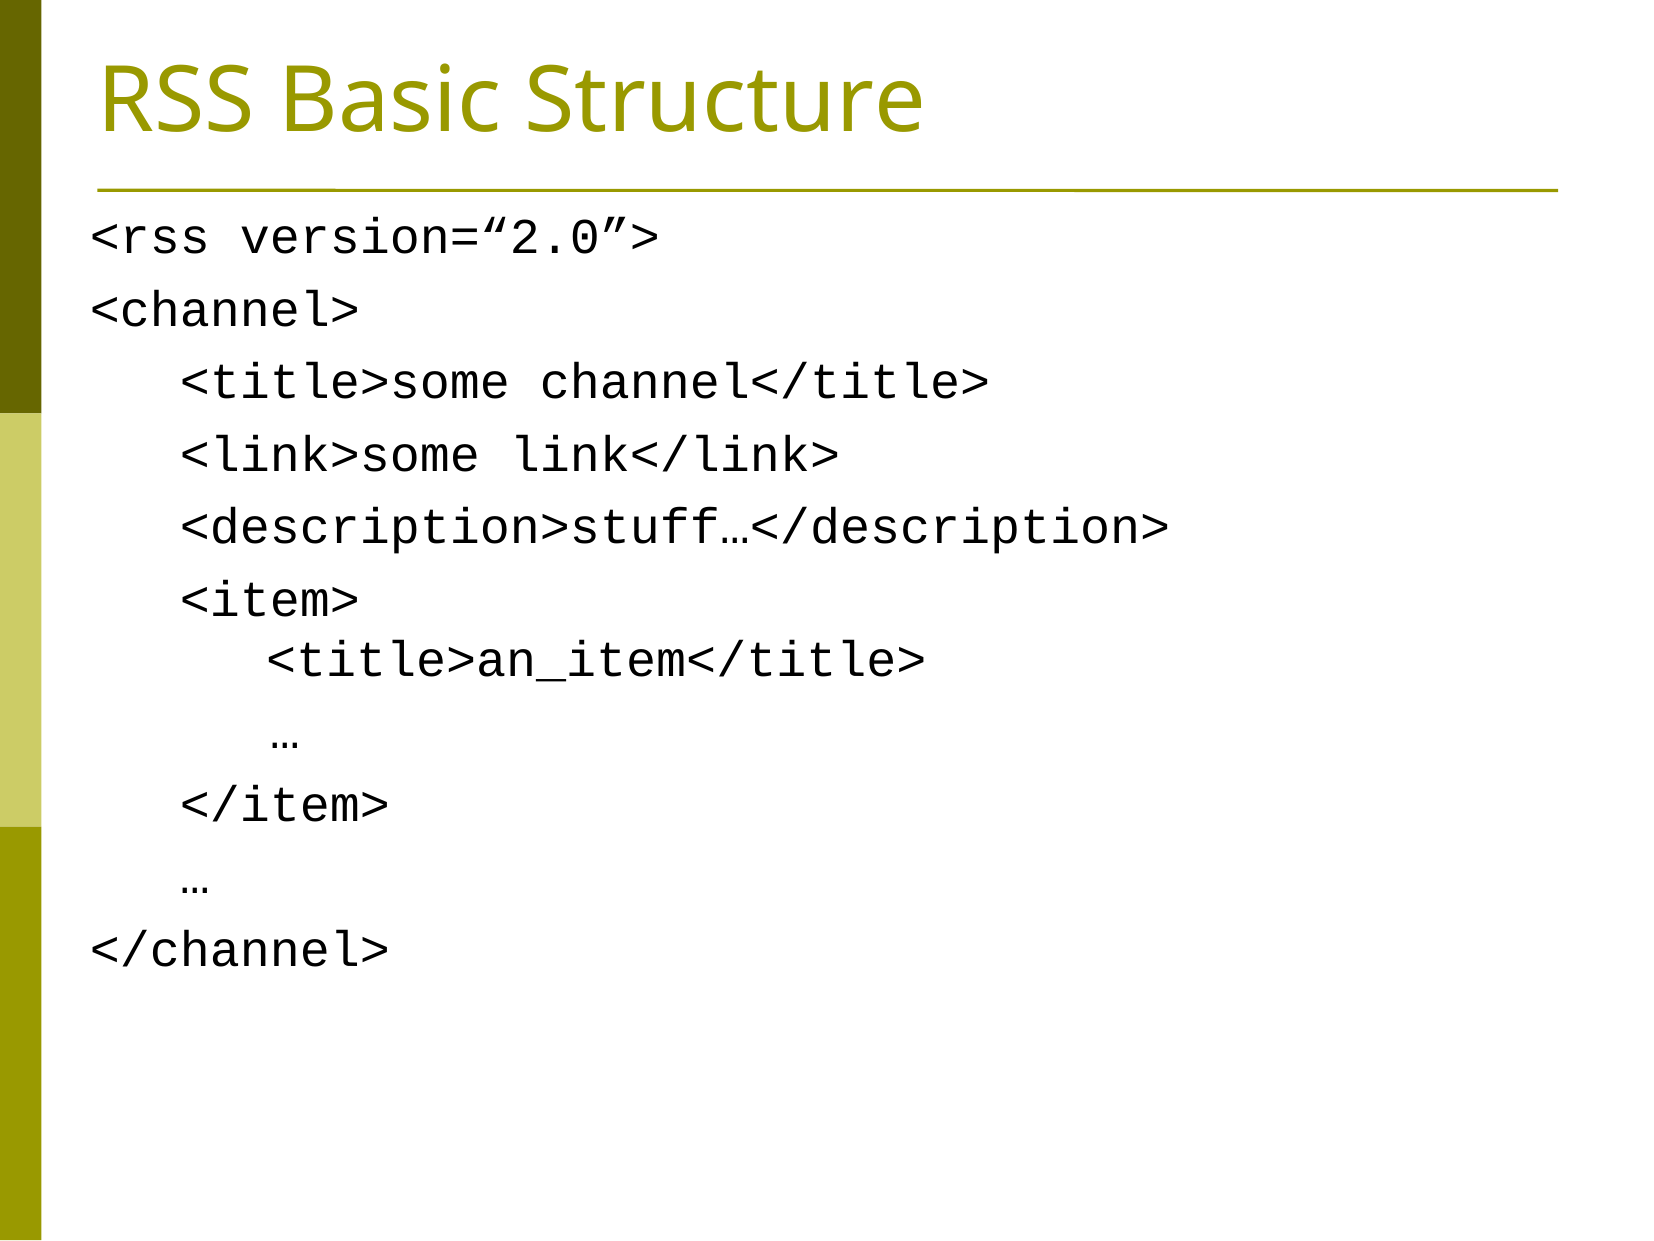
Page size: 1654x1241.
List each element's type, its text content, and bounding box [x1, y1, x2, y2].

title RSS Basic Structure [82, 0, 1571, 164]
text_box <rss version=“2.0”> <channel> <title>some channel</title> <link>some link</link> <description>stuff…</description> <item> <title>an_item</title> … </item> … </channel> [75, 196, 1426, 1006]
